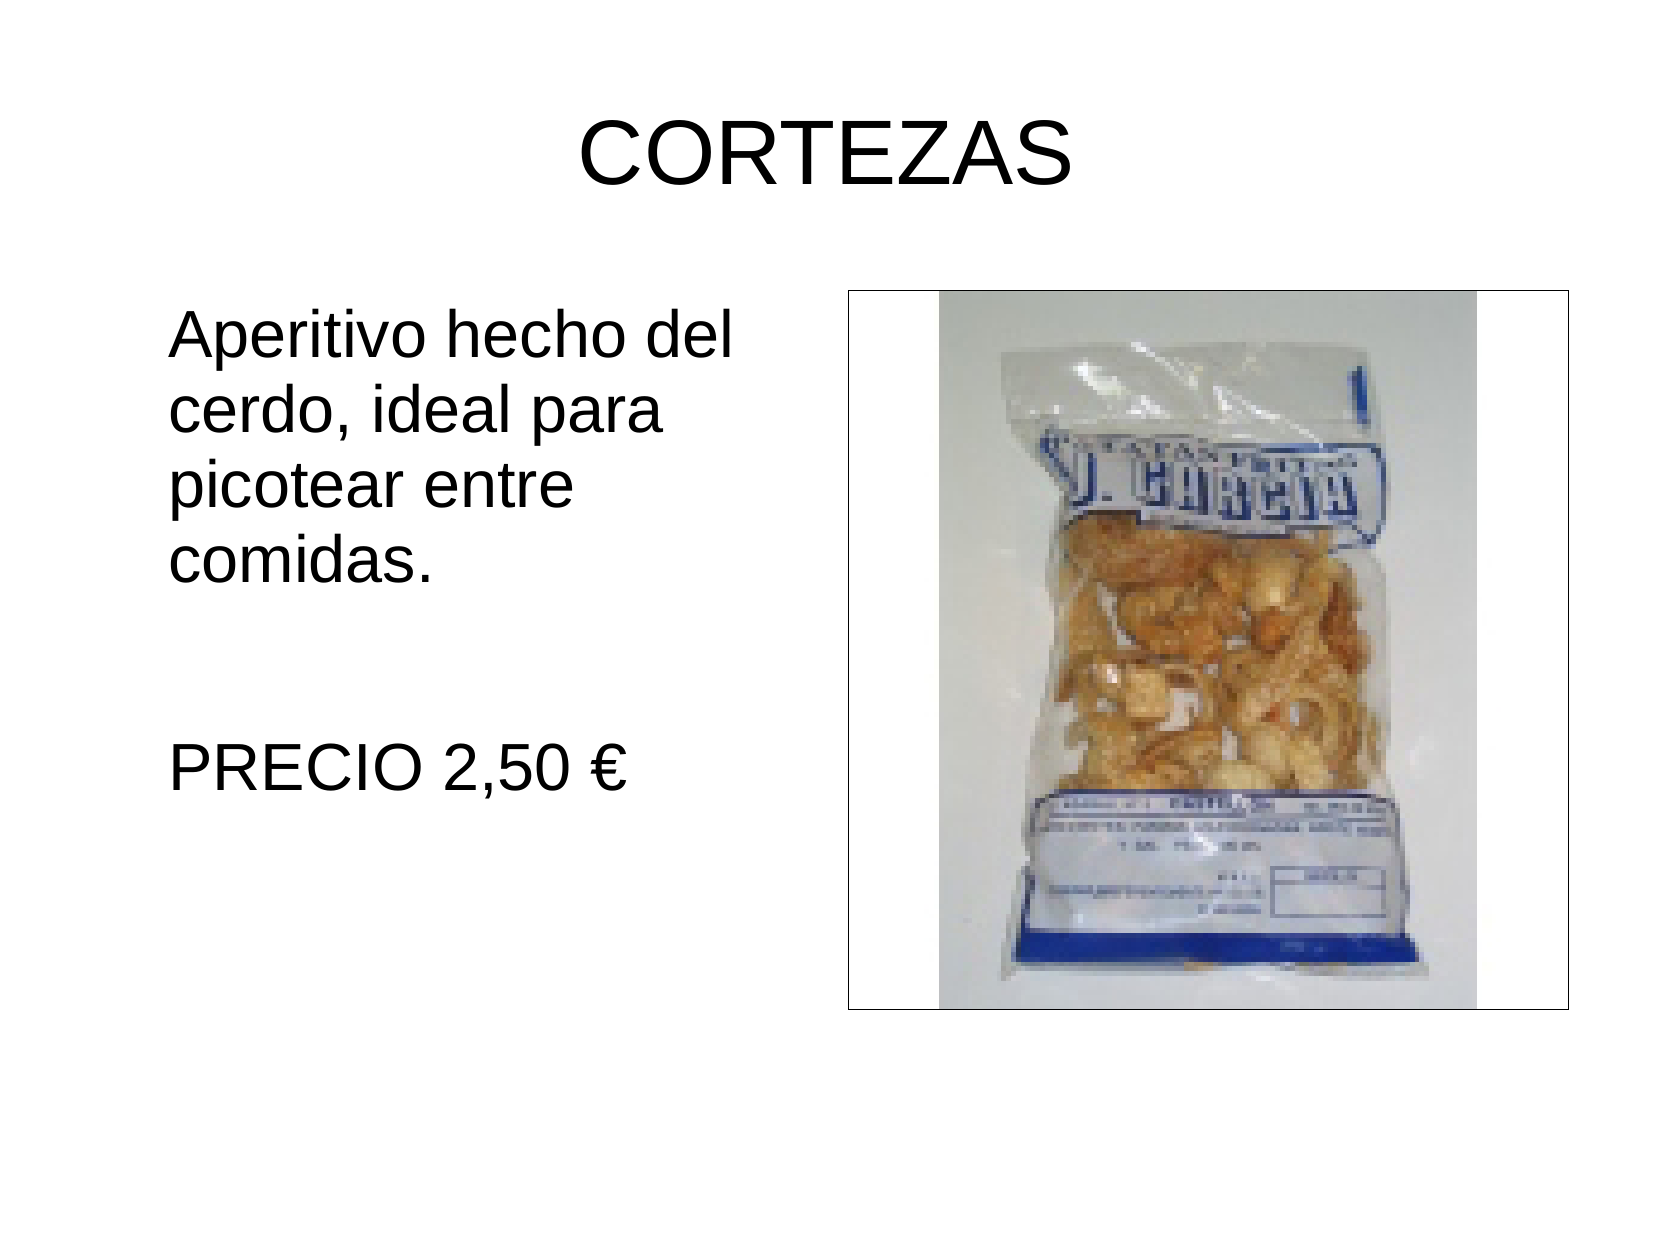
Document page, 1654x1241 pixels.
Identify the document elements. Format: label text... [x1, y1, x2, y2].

list Aperitivo hecho del cerdo, ideal para picotear entre comidas. PRECIO 2,50 € [82, 290, 809, 1010]
title CORTEZAS [82, 49, 1571, 257]
picture [848, 290, 1569, 1010]
